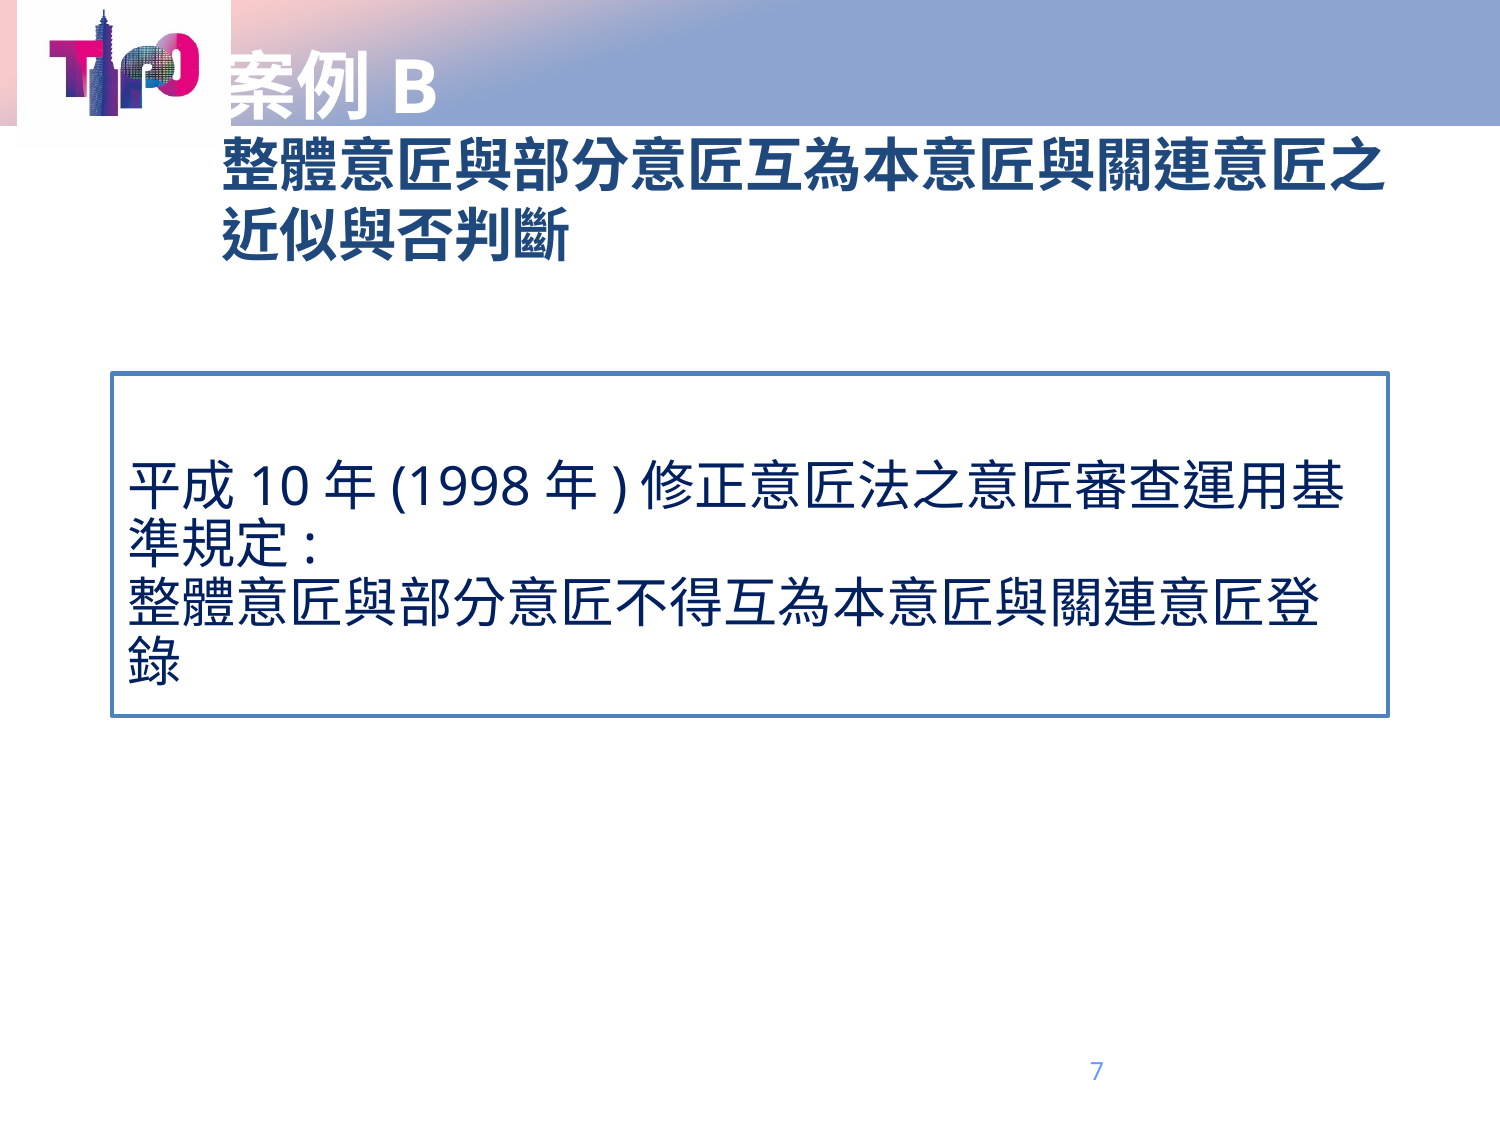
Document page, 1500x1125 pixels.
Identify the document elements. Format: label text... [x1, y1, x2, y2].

list 平成10年(1998年)修正意匠法之意匠審查運用基準規定: 整體意匠與部分意匠不得互為本意匠與關連意匠登錄 [112, 373, 1388, 717]
text_box 7 [1074, 1042, 1426, 1103]
title 案例B 整體意匠與部分意匠互為本意匠與關連意匠之近似與否判斷 [206, 30, 1447, 254]
